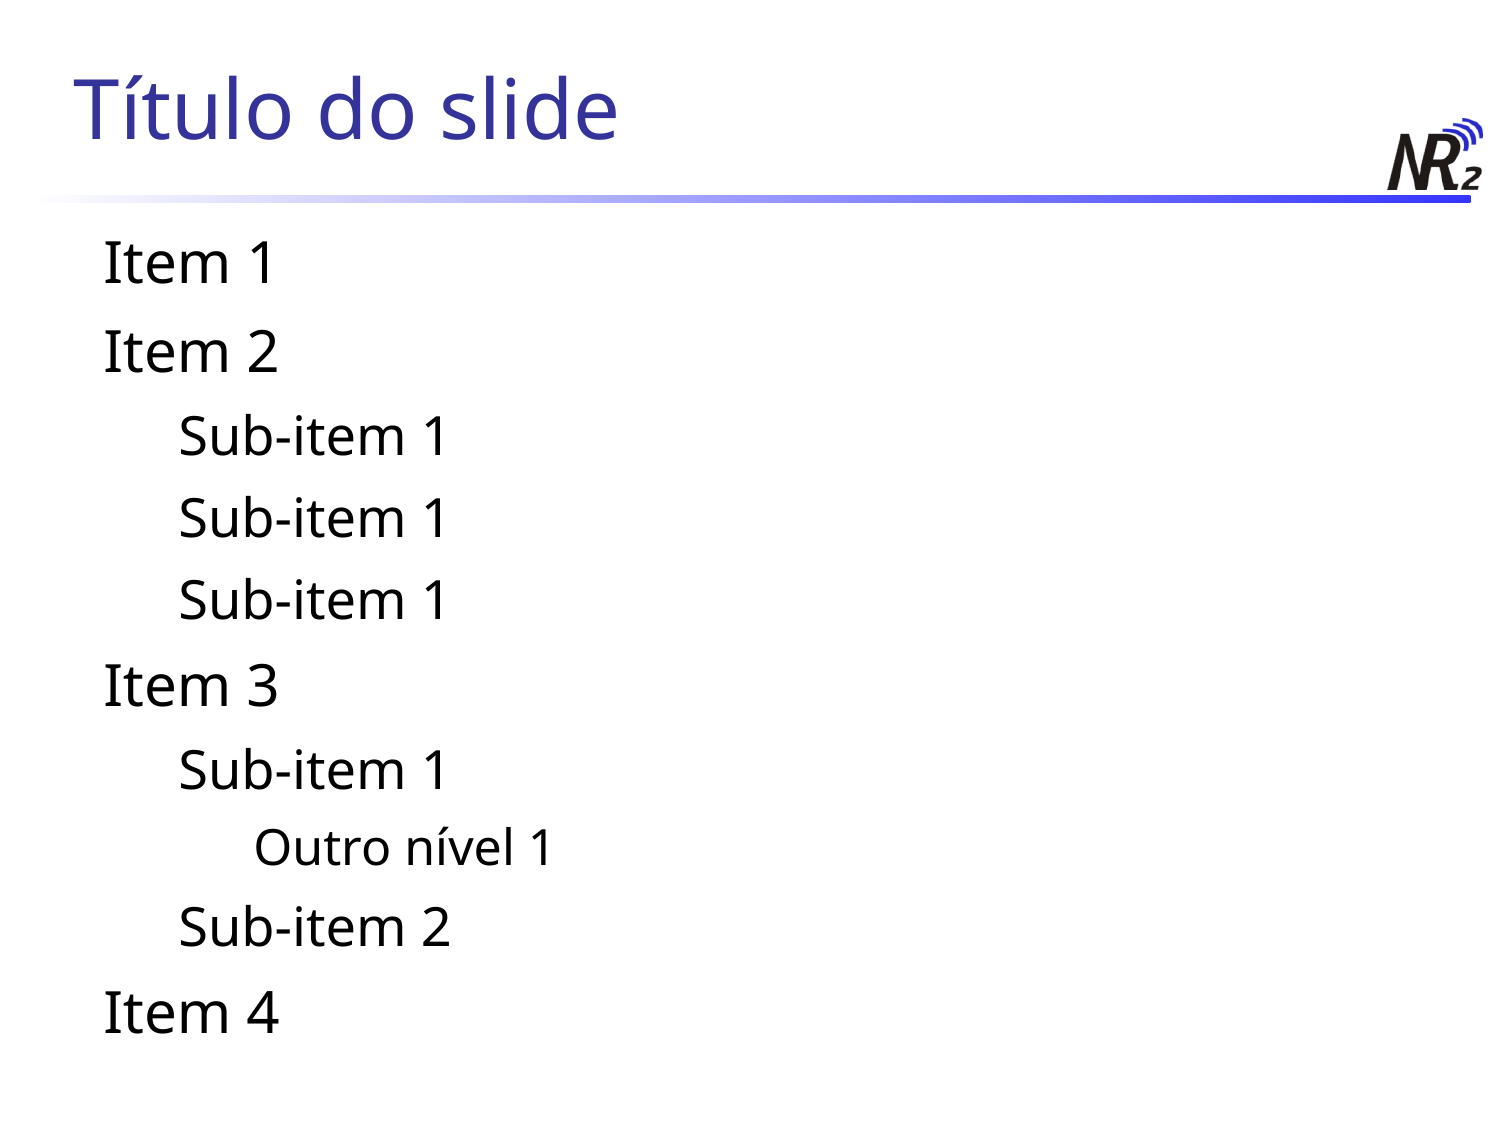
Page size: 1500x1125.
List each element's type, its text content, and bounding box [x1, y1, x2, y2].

title Título do slide [59, 0, 1418, 221]
list Item 1 Item 2 Sub-item 1 Sub-item 1 Sub-item 1 Item 3 Sub-item 1 Outro nível 1 Sub-item 2 Item 4 [88, 218, 1465, 1100]
picture [1418, 118, 1483, 190]
